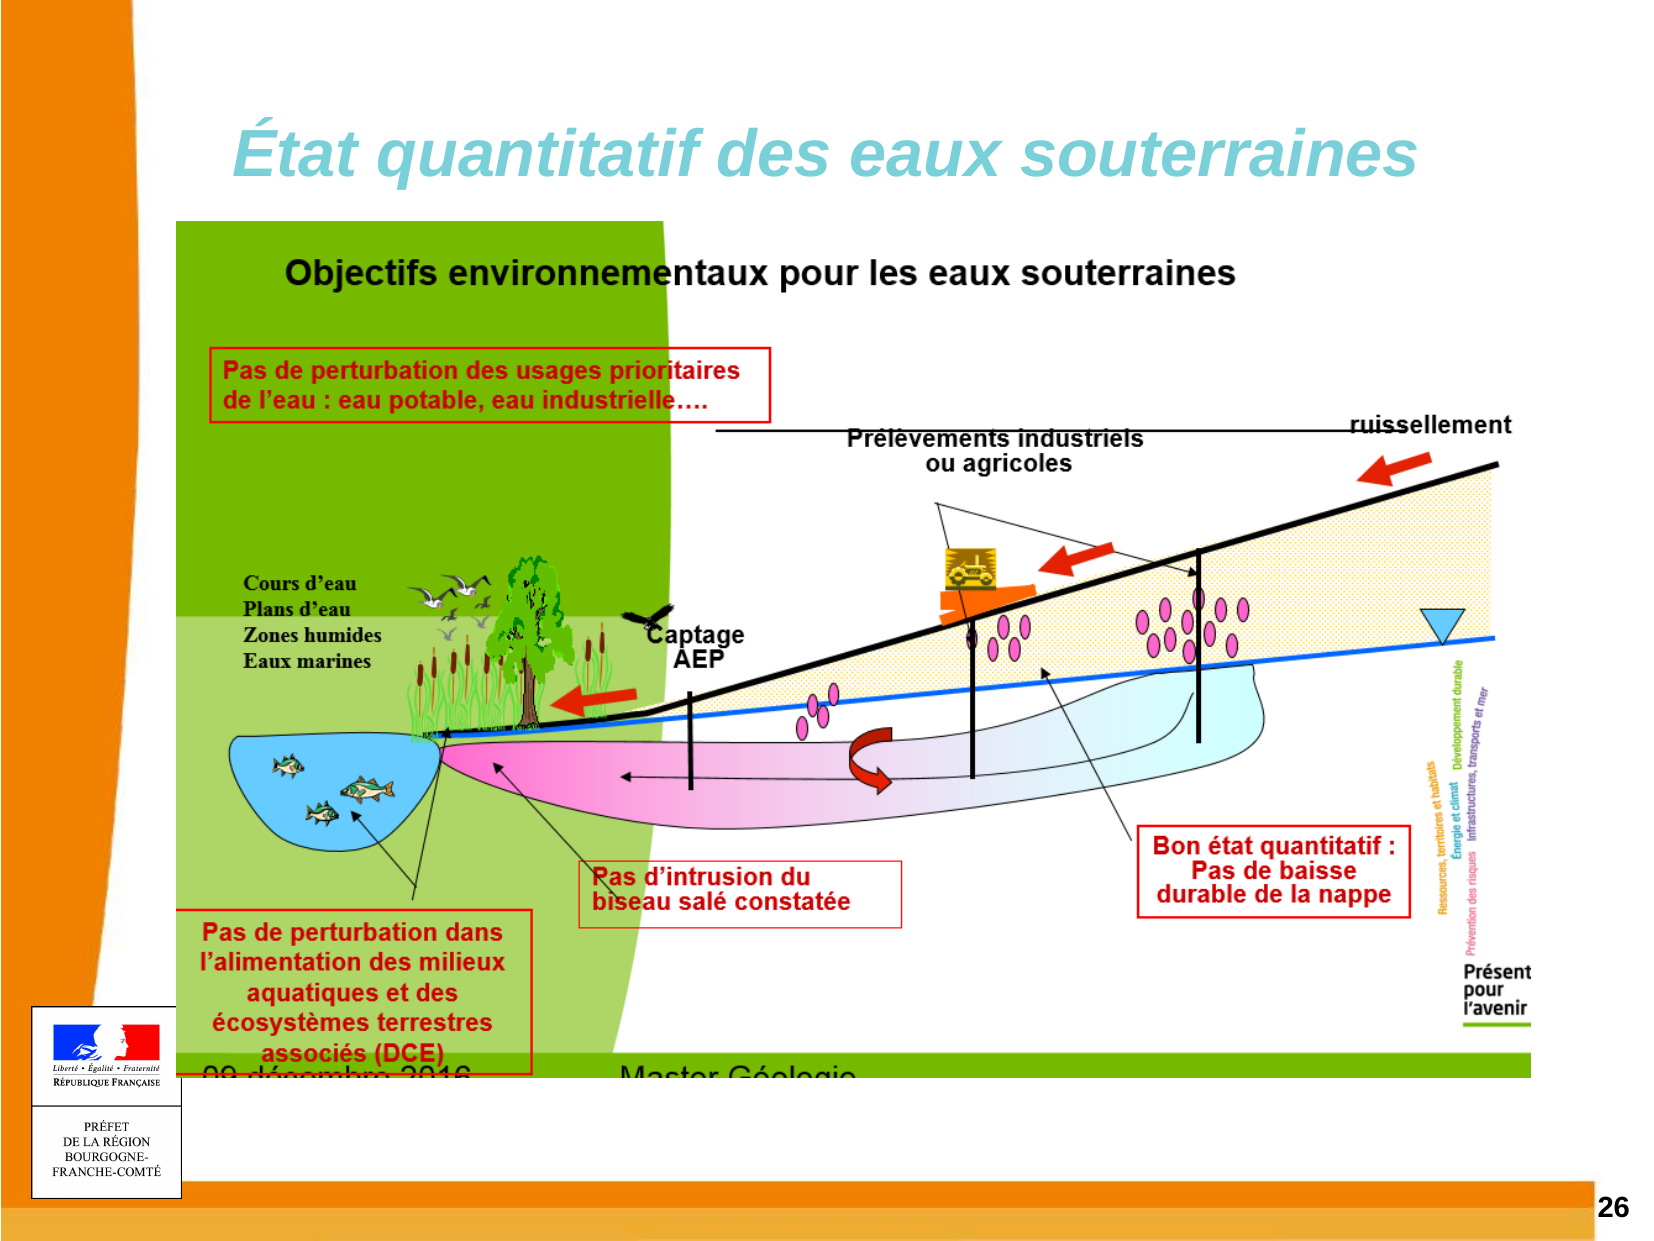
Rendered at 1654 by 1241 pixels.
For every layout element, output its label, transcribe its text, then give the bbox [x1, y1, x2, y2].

title État quantitatif des eaux souterraines [82, 49, 1571, 257]
picture [1, 0, 1654, 1241]
